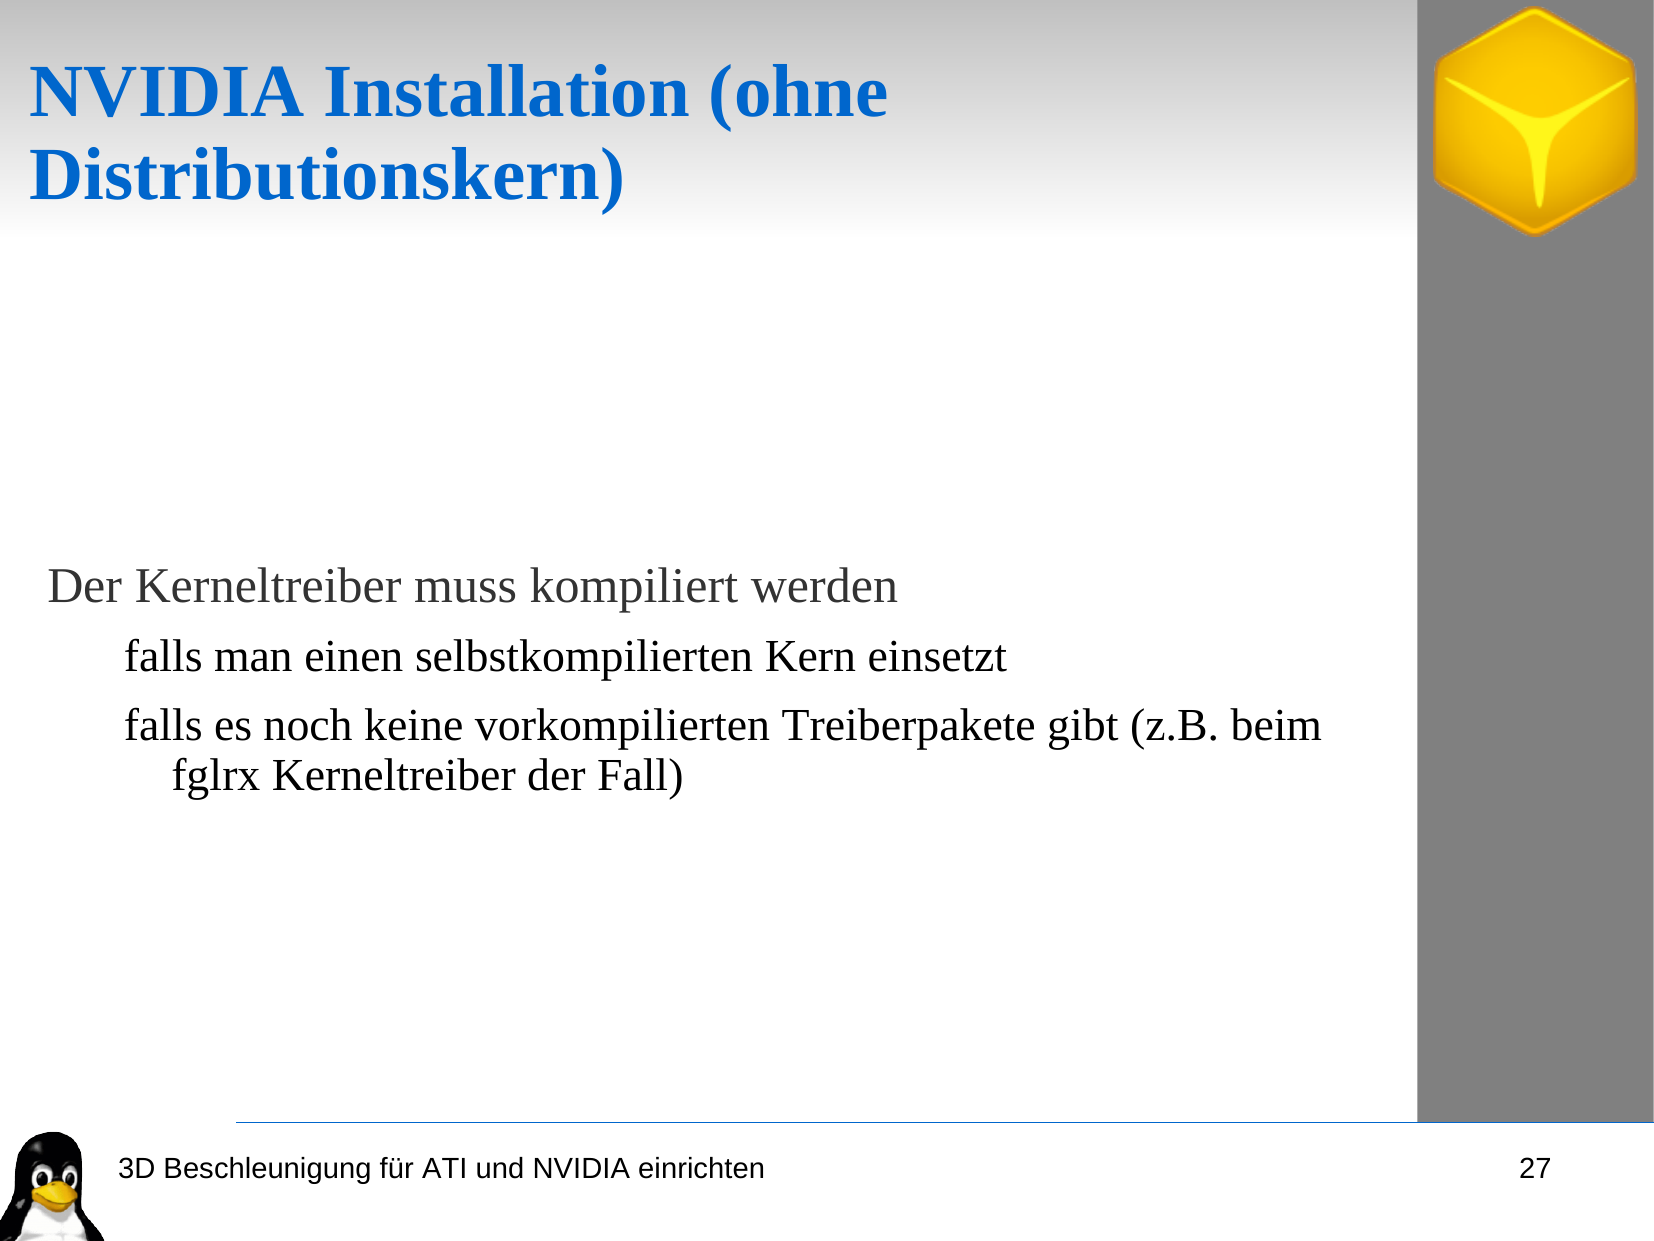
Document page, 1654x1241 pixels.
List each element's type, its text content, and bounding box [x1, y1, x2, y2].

picture [0, 1121, 148, 1241]
list Der Kerneltreiber muss kompiliert werden falls man einen selbstkompilierten Kern einsetzt falls es noch keine vorkompilierten Treiberpakete gibt (z.B. beim fglrx Kerneltreiber der Fall) [29, 265, 1388, 1093]
picture [1433, 6, 1638, 237]
title NVIDIA Installation (ohne Distributionskern) [29, 29, 1388, 237]
picture [139, 1160, 148, 1176]
